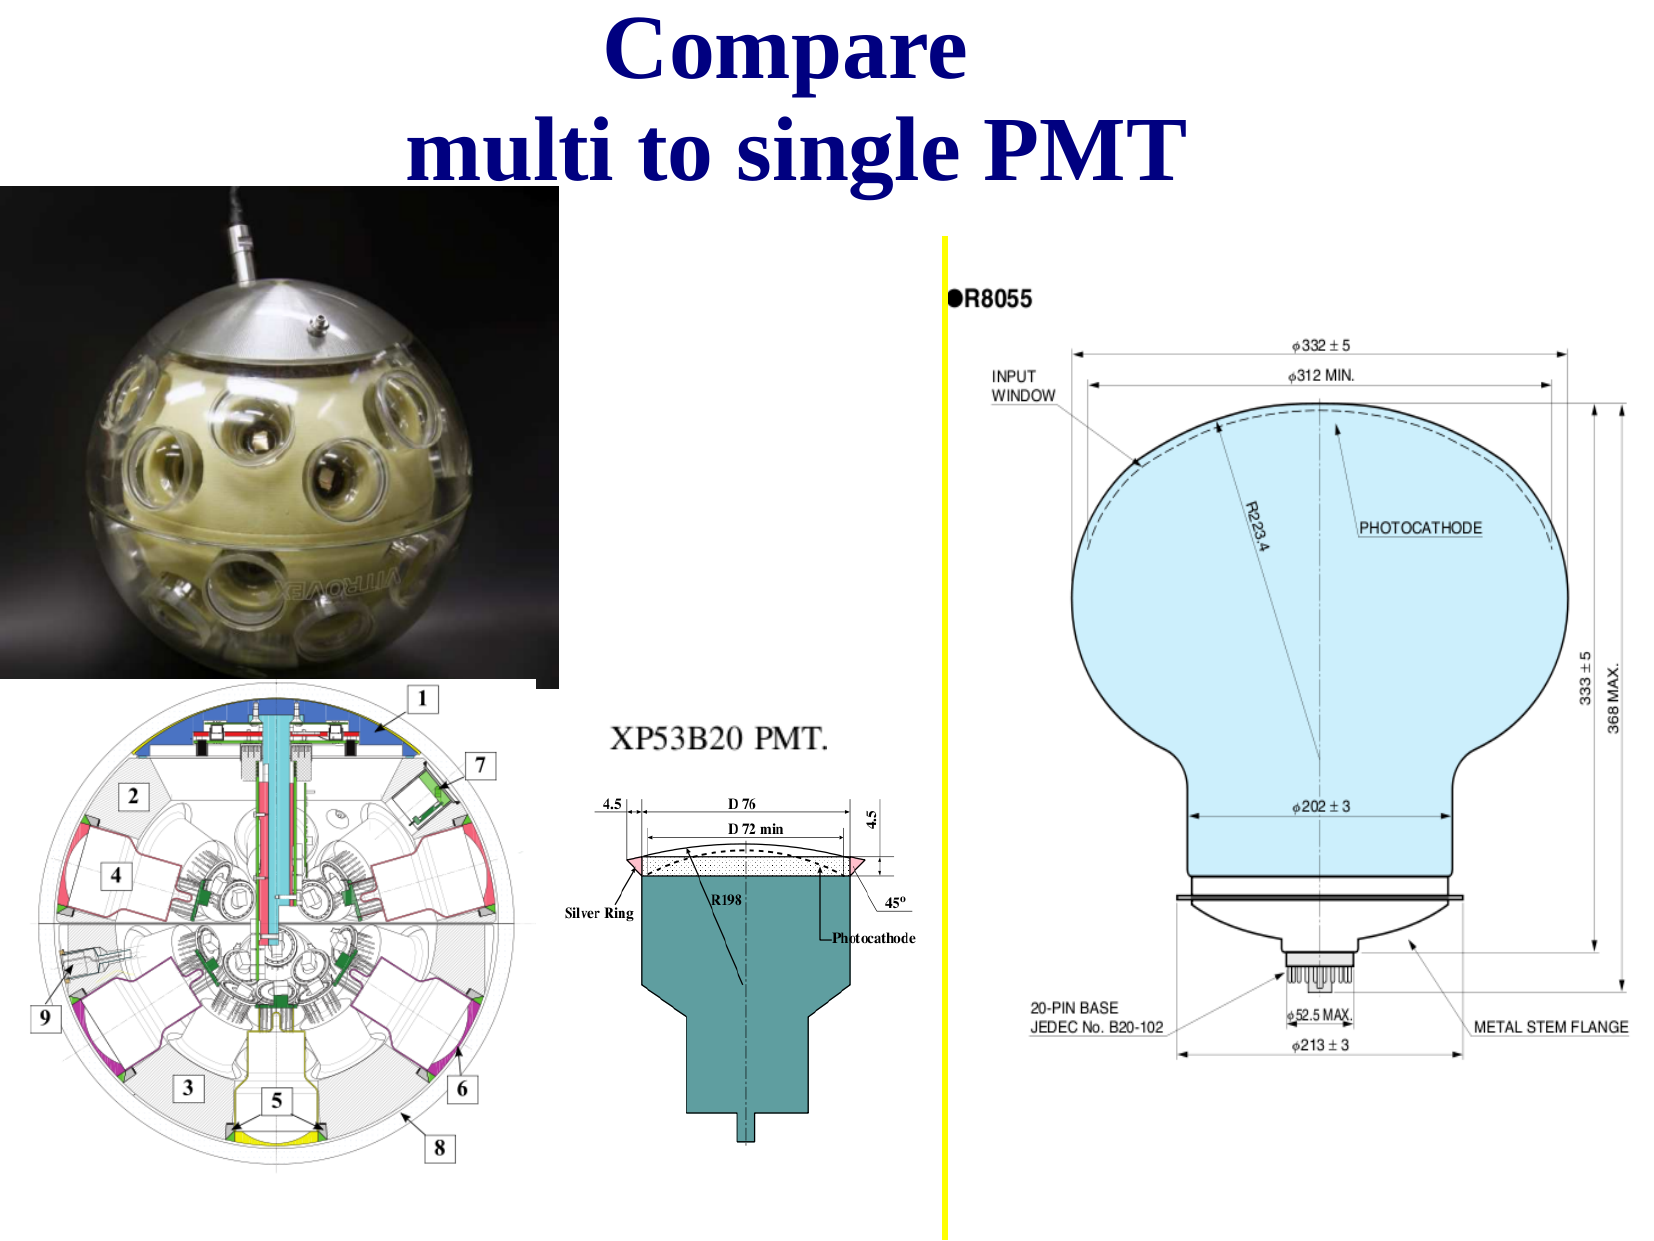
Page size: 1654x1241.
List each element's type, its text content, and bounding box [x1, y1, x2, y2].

title Compare multi to single PMT [0, 0, 1625, 226]
picture [604, 708, 827, 756]
picture [0, 186, 942, 1174]
picture [948, 265, 1650, 1072]
